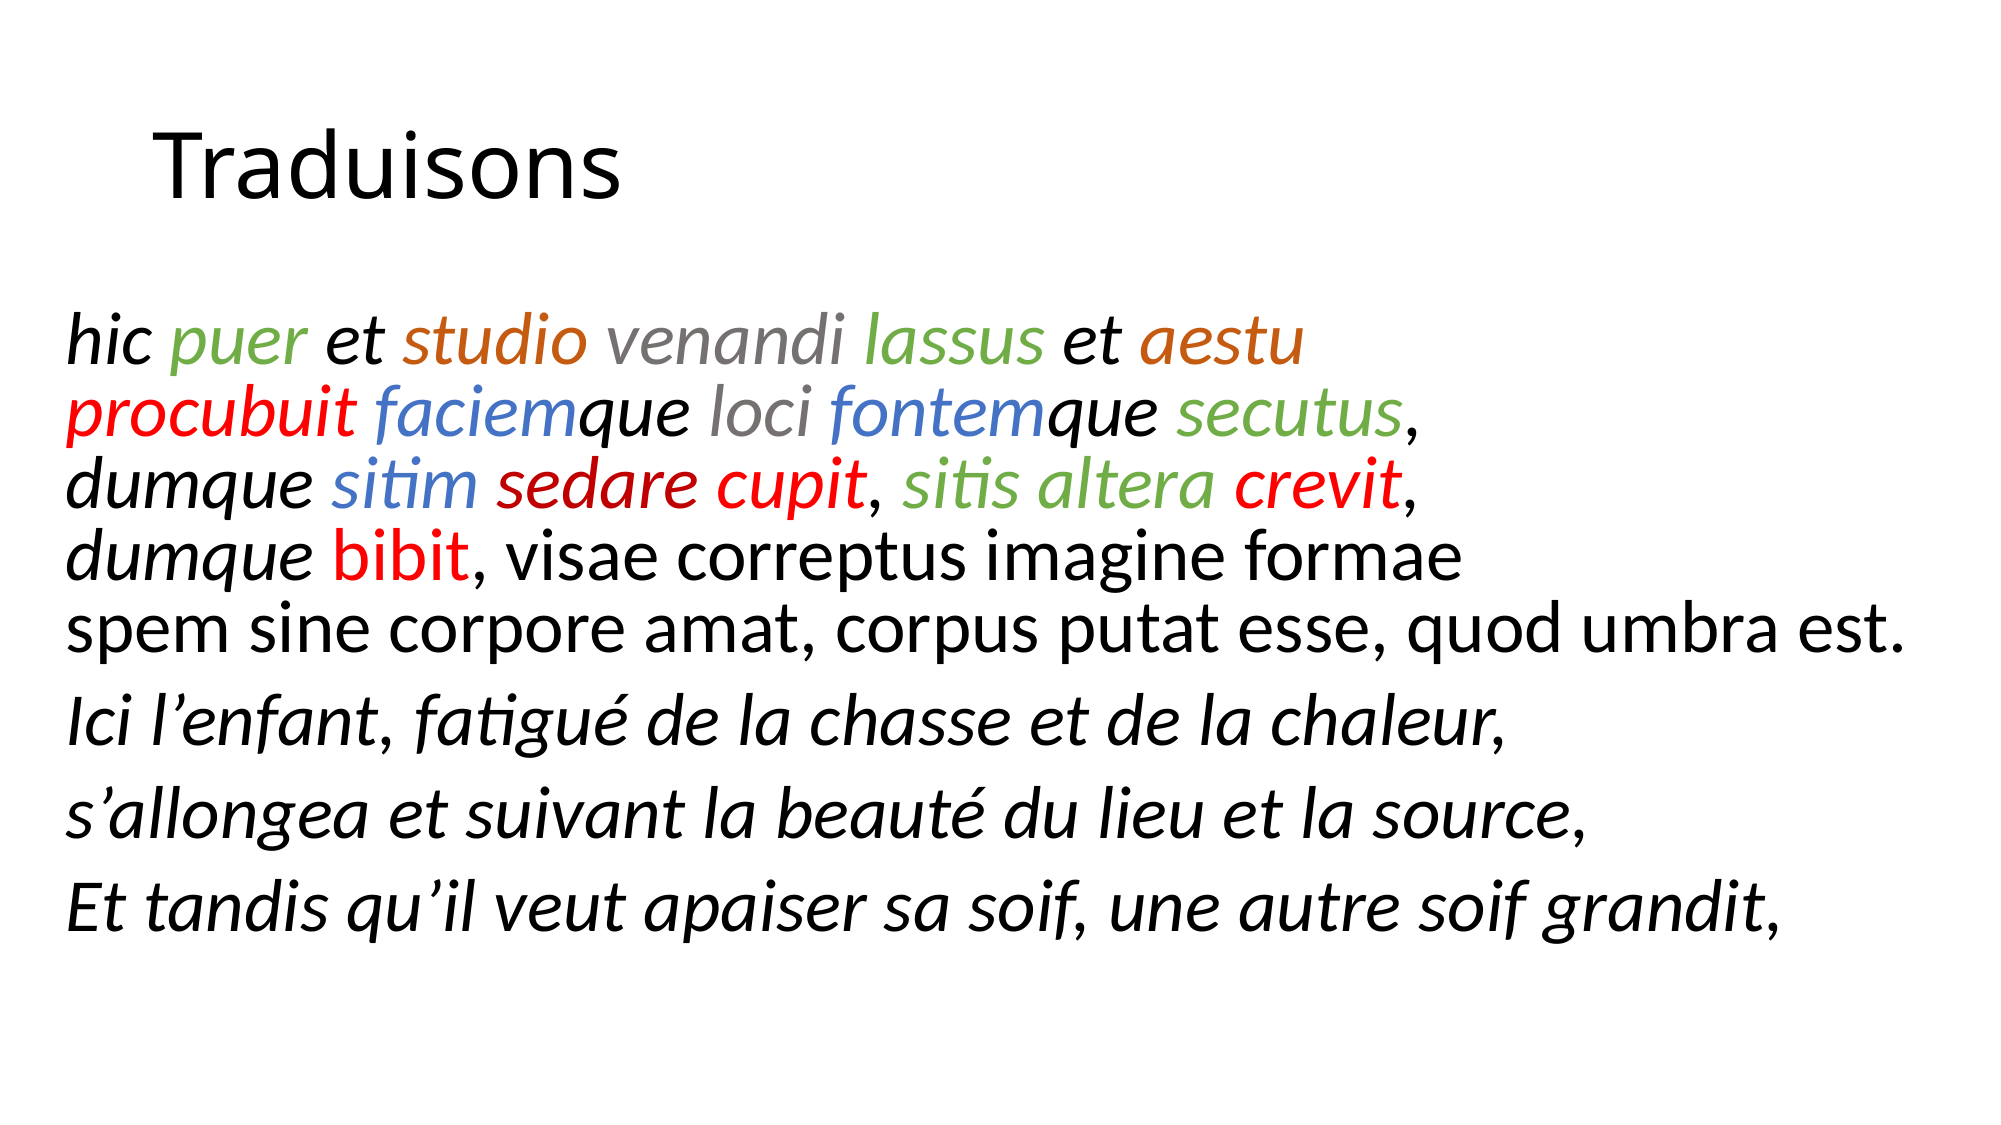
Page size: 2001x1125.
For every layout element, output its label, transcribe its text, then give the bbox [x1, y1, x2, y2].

list hic puer et studio venandi lassus et aestu procubuit faciemque loci fontemque secutus, dumque sitim sedare cupit, sitis altera crevit, dumque bibit, visae correptus imagine formae spem sine corpore amat, corpus putat esse, quod umbra est. Ici l’enfant, fatigué de la chasse et de la chaleur, s’allongea et suivant la beauté du lieu et la source, Et tandis qu’il veut apaiser sa soif, une autre soif grandit, [50, 299, 1956, 1014]
title Traduisons [137, 59, 1863, 278]
